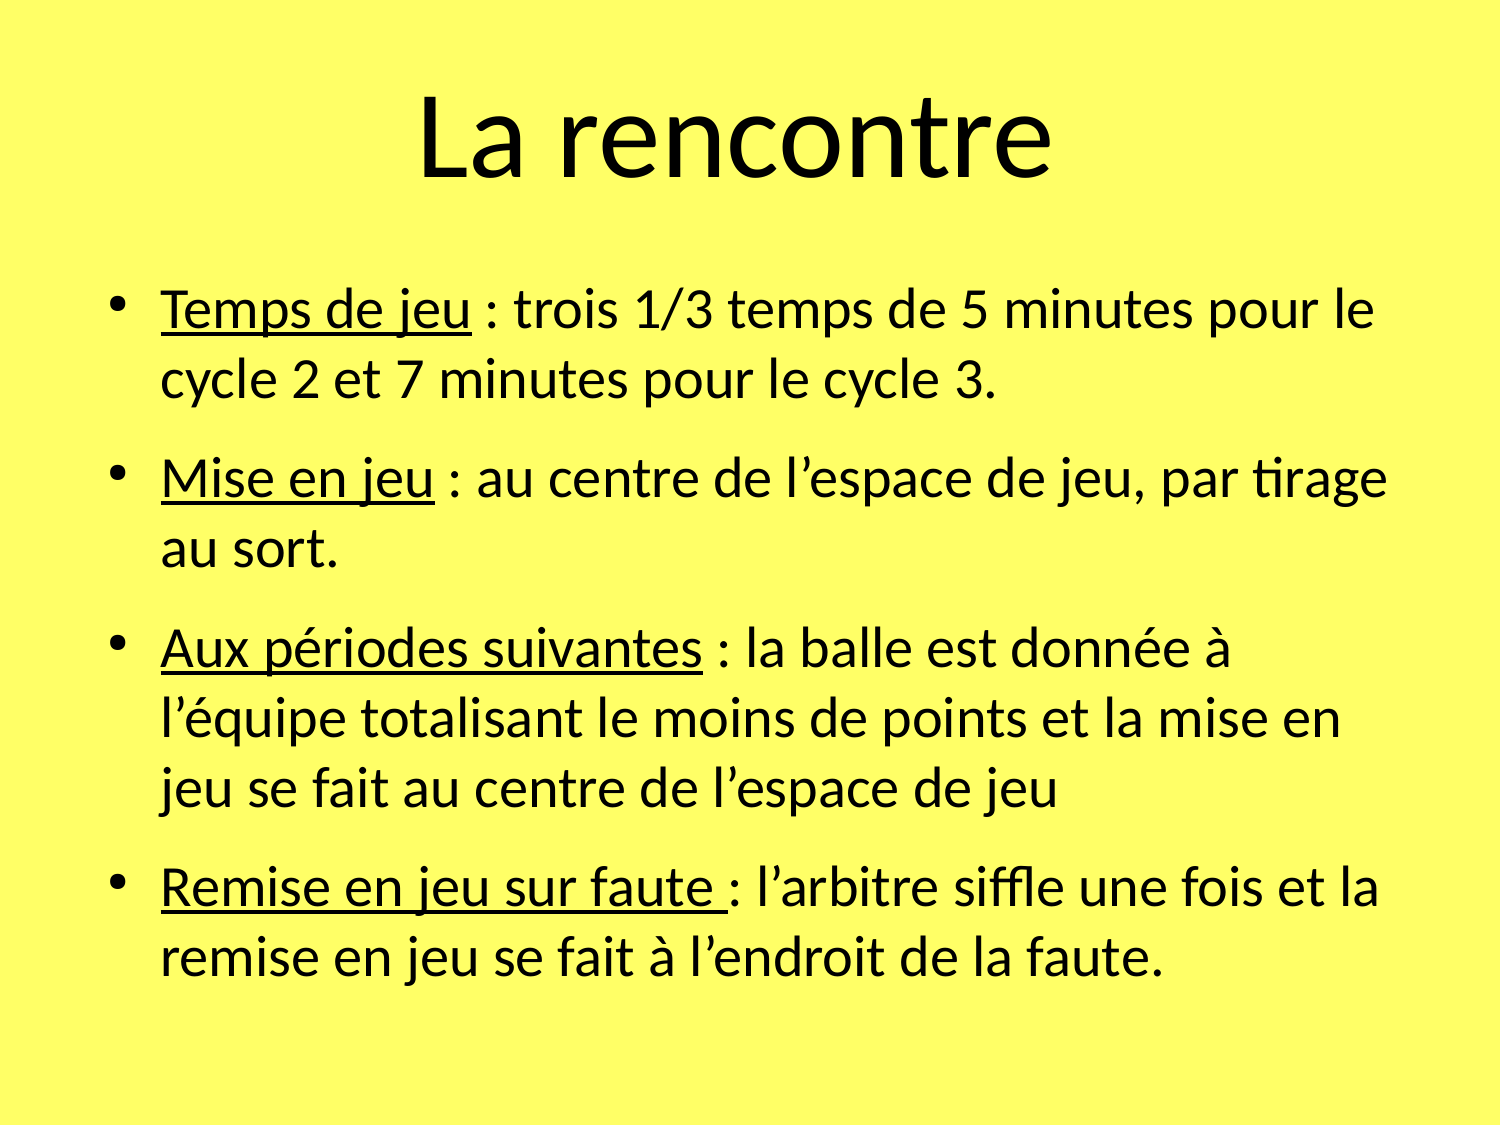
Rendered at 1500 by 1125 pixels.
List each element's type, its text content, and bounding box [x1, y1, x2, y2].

list Temps de jeu : trois 1/3 temps de 5 minutes pour le cycle 2 et 7 minutes pour le cycle 3. Mise en jeu : au centre de l’espace de jeu, par tirage au sort. Aux périodes suivantes : la balle est donnée à l’équipe totalisant le moins de points et la mise en jeu se fait au centre de l’espace de jeu Remise en jeu sur faute : l’arbitre siffle une fois et la remise en jeu se fait à l’endroit de la faute. [75, 262, 1425, 1005]
title La rencontre [75, 45, 1425, 233]
